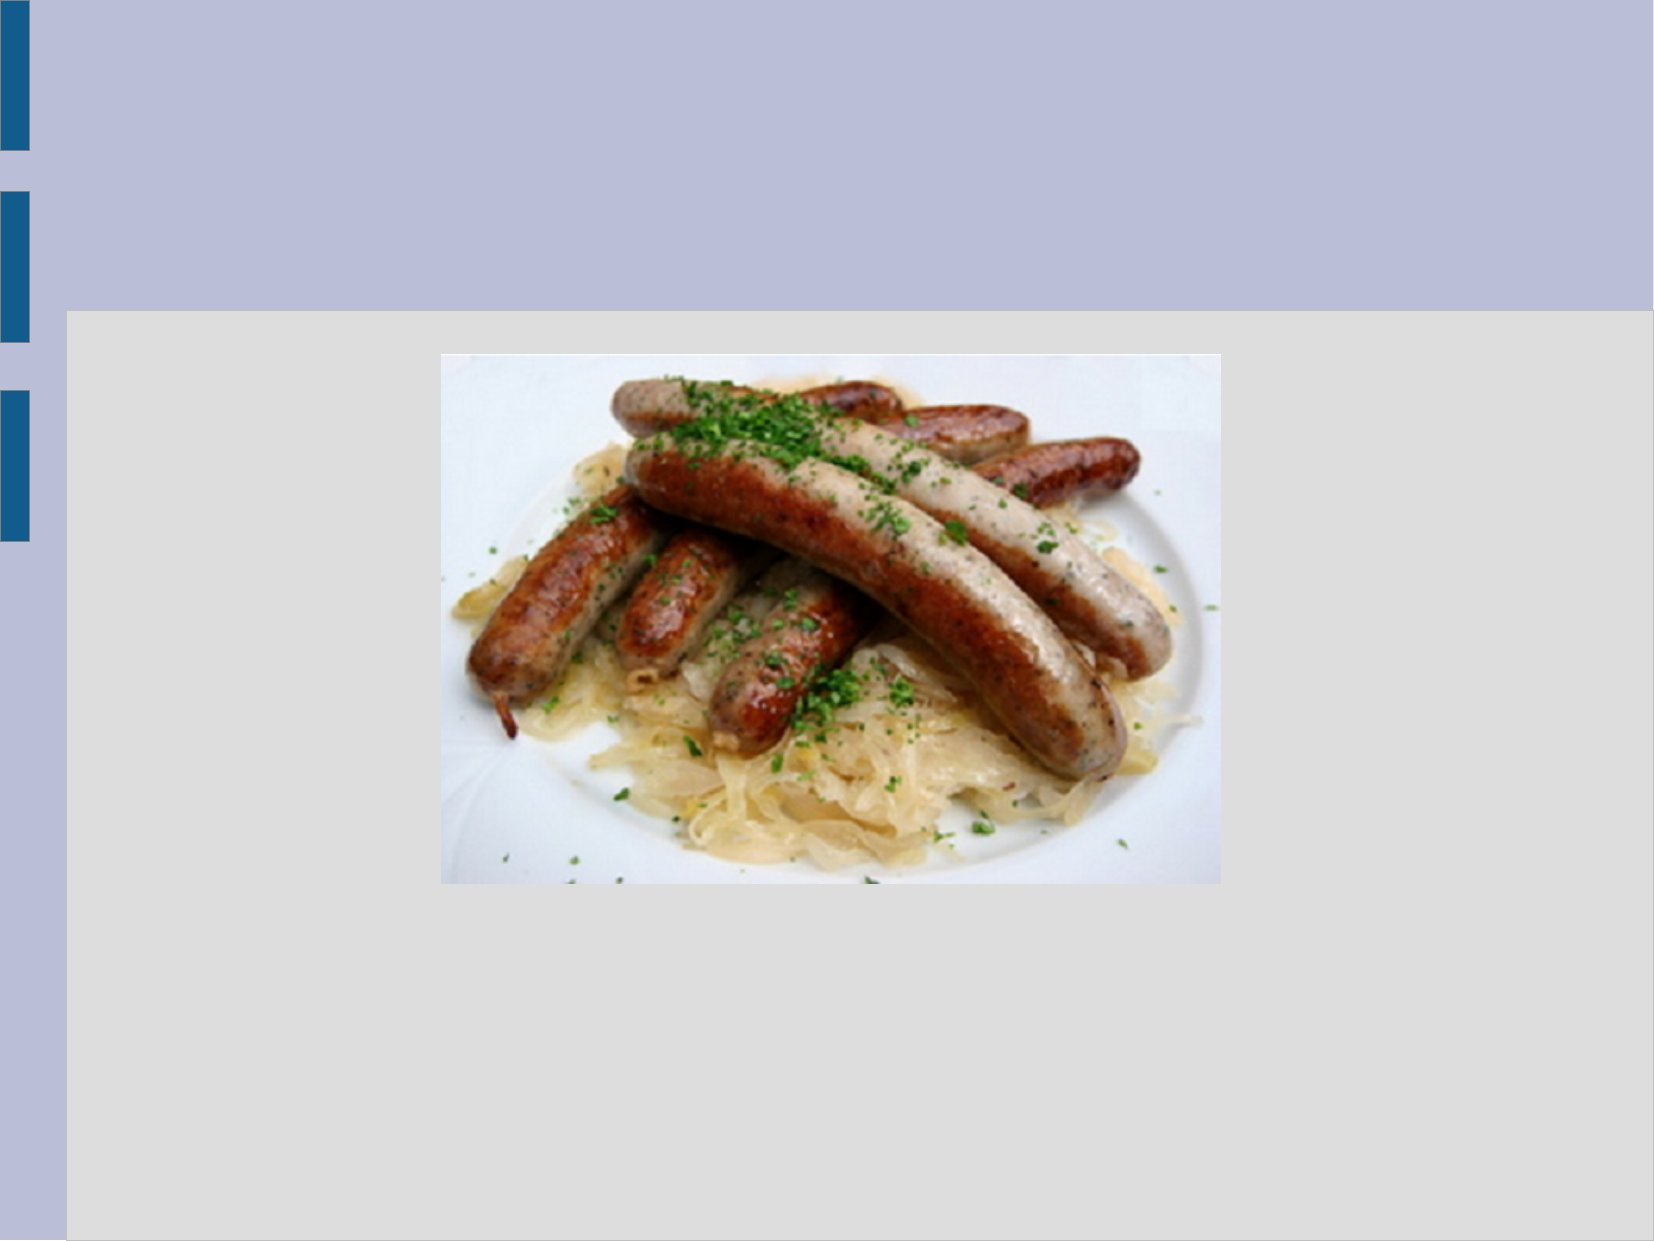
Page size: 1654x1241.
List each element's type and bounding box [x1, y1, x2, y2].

picture [441, 354, 1221, 886]
